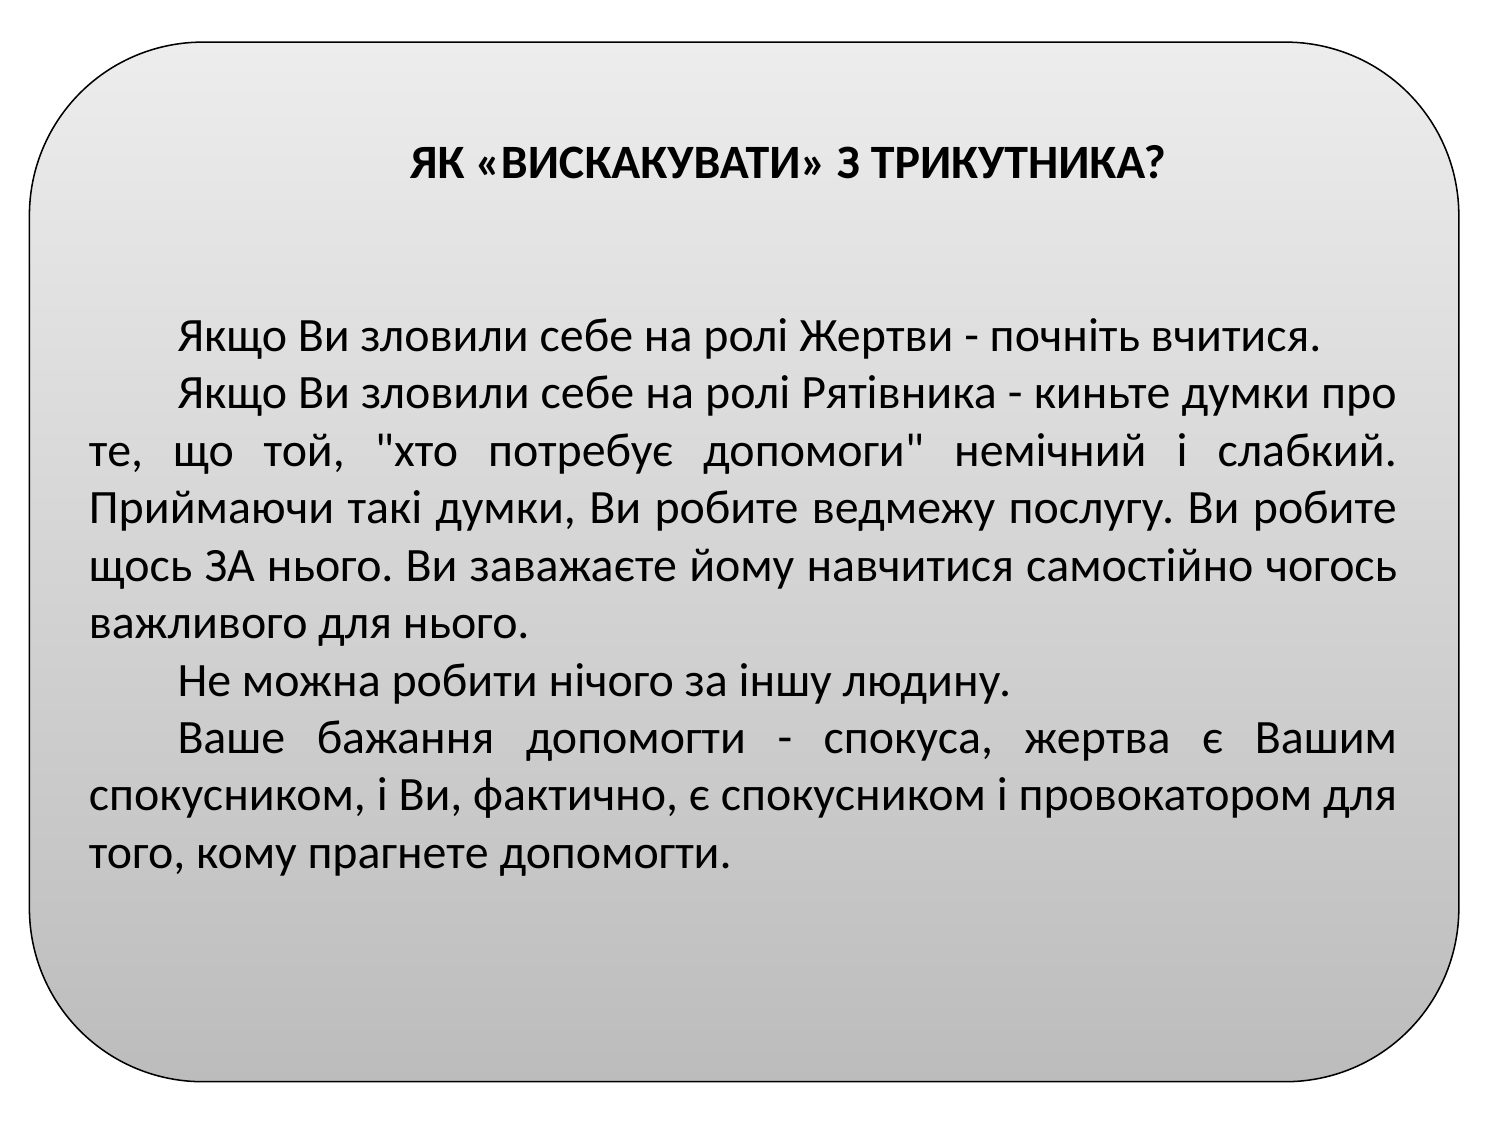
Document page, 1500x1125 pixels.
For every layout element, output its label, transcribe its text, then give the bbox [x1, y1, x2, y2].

text_box ЯК «ВИСКАКУВАТИ» З ТРИКУТНИКА? Якщо Ви зловили себе на ролі Жертви - почніть вчитися. Якщо Ви зловили себе на ролі Рятівника - киньте думки про те, що той, "хто потребує допомоги" немічний і слабкий. Приймаючи такі думки, Ви робите ведмежу послугу. Ви робите щось ЗА нього. Ви заважаєте йому навчитися самостійно чогось важливого для нього. Не можна робити нічого за іншу людину. Ваше бажання допомогти - спокуса, жертва є Вашим спокусником, і Ви, фактично, є спокусником і провокатором для того, кому прагнете допомогти. [29, 42, 1459, 1082]
